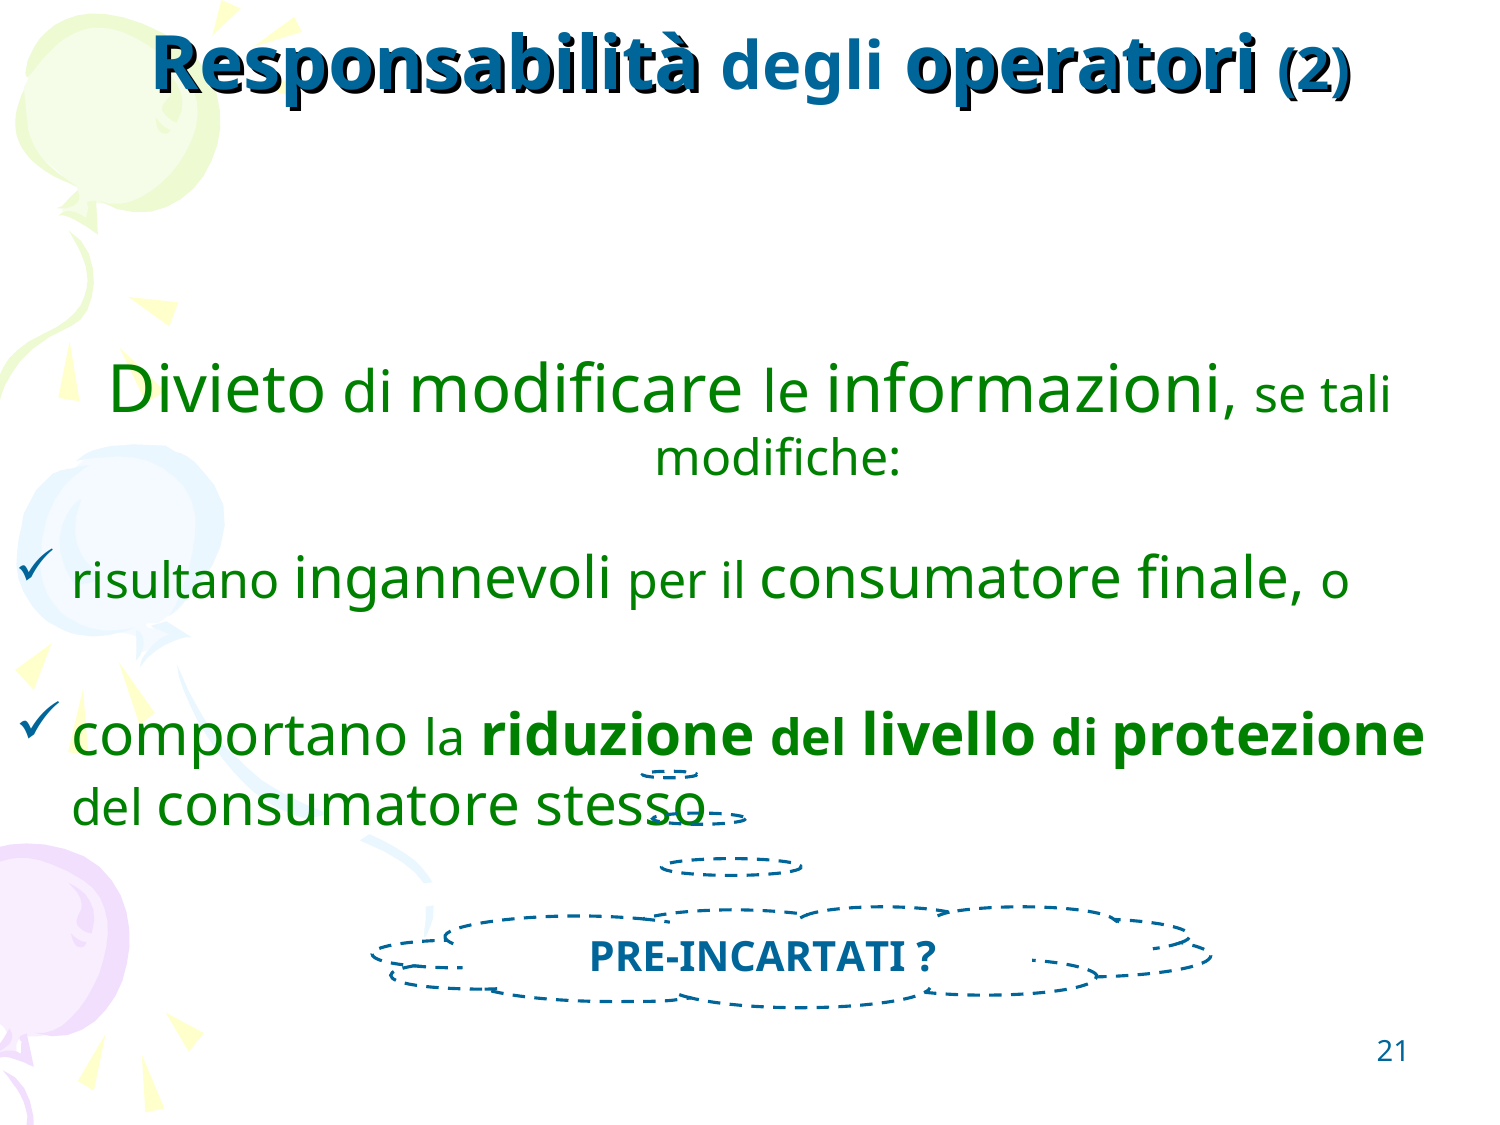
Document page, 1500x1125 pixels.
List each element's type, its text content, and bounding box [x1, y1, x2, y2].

text_box PRE-INCARTATI ? [372, 906, 1211, 1008]
text_box PRE-INCARTATI ? [652, 813, 746, 825]
text_box PRE-INCARTATI ? [661, 858, 802, 876]
list Divieto di modificare le informazioni, se tali modifiche: risultano ingannevoli per il consumatore finale, o comportano la riduzione del livello di protezione del consumatore stesso [0, 338, 1500, 941]
title Responsabilità degli operatori (2) [0, 16, 1500, 114]
text_box <numero> [1074, 1024, 1426, 1100]
text_box PRE-INCARTATI ? [642, 771, 697, 778]
